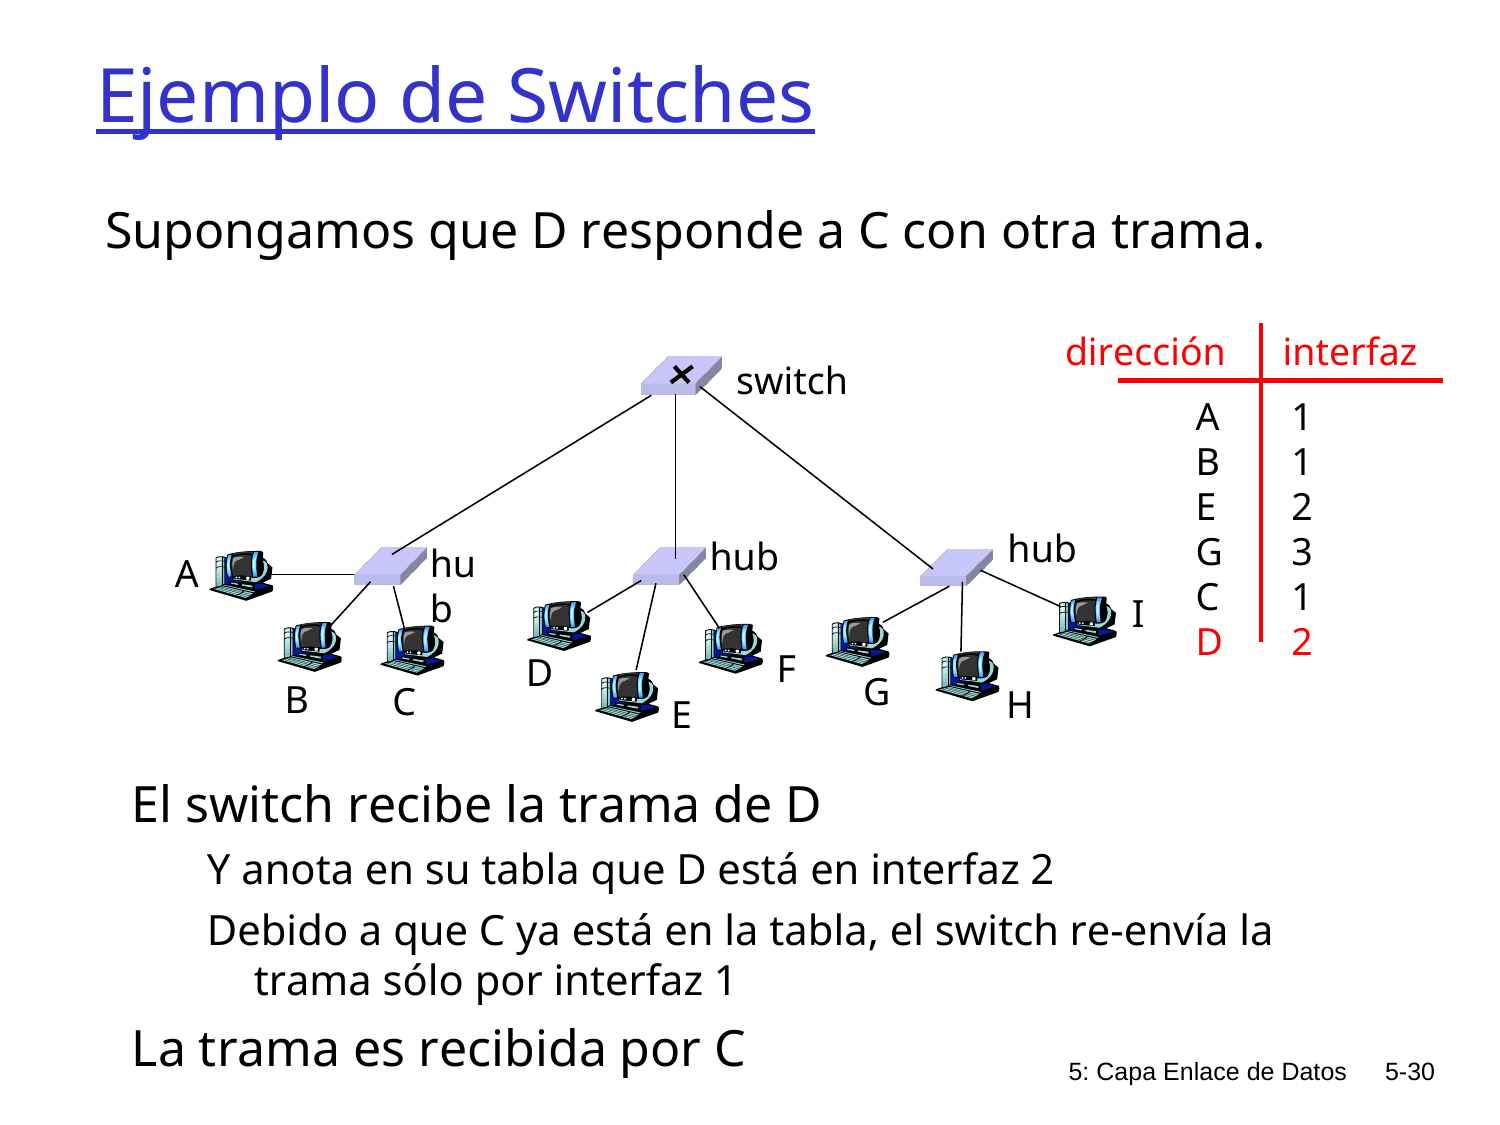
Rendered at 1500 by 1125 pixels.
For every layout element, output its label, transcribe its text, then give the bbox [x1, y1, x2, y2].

picture [380, 625, 446, 676]
text_box dirección [1050, 320, 1242, 381]
text_box switch [721, 349, 864, 411]
picture [825, 616, 891, 667]
text_box B [269, 668, 325, 730]
list Supongamos que D responde a C con otra trama. [90, 186, 1366, 950]
text_box El switch recibe la trama de D Y anota en su tabla que D está en interfaz 2 Debido a que C ya está en la tabla, el switch re-envía la trama sólo por interfaz 1 La trama es recibida por C [117, 765, 1393, 1068]
picture [1052, 596, 1118, 647]
text_box hub [694, 525, 794, 586]
text_box [641, 356, 721, 394]
text_box G [848, 660, 906, 721]
picture [935, 650, 1001, 702]
picture [698, 623, 764, 674]
picture [595, 671, 660, 722]
text_box 1 1 2 3 1 2 [1276, 385, 1328, 671]
text_box hub [415, 532, 511, 638]
text_box interfaz [1268, 320, 1433, 381]
text_box I [1117, 581, 1160, 643]
text_box [920, 549, 992, 586]
picture [277, 621, 343, 672]
text_box C [377, 670, 432, 732]
title Ejemplo de Switches [81, 0, 1357, 188]
text_box E [656, 683, 707, 745]
text_box hub [992, 516, 1092, 578]
text_box [633, 547, 694, 585]
text_box D [511, 641, 569, 702]
text_box H [991, 672, 1049, 734]
text_box A B E G C D [1180, 385, 1239, 672]
text_box A [160, 541, 214, 603]
text_box [354, 547, 415, 585]
text_box F [761, 636, 812, 698]
picture [214, 550, 275, 601]
picture [527, 600, 592, 652]
